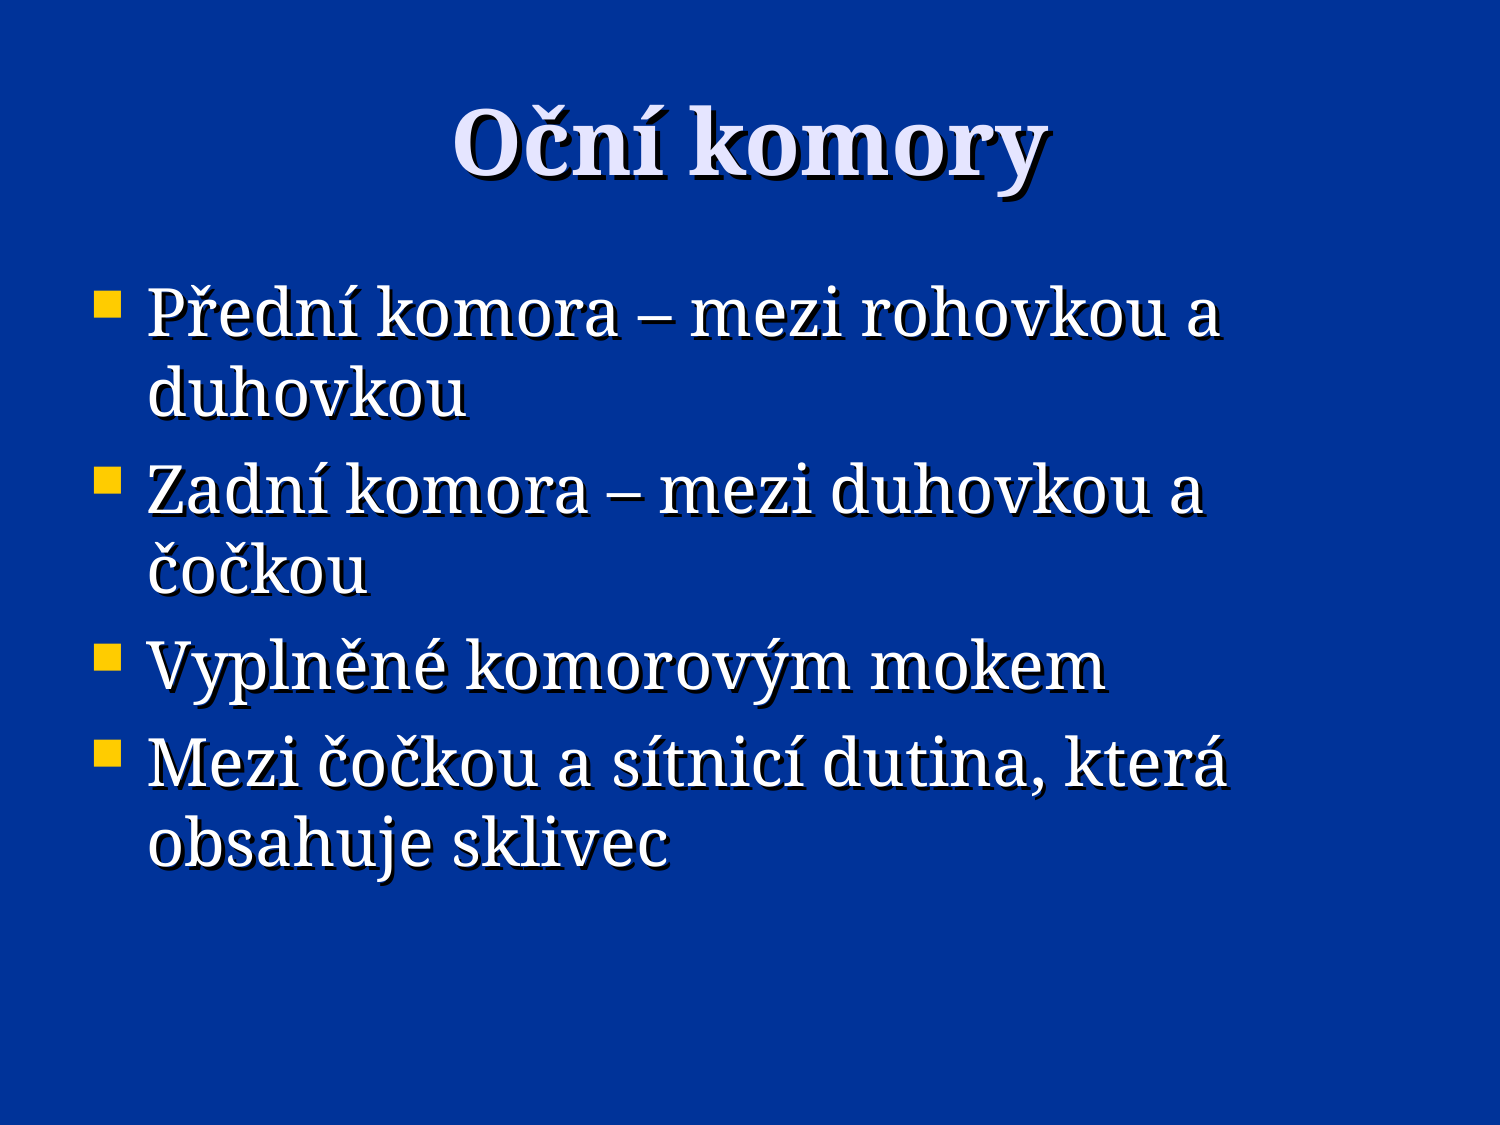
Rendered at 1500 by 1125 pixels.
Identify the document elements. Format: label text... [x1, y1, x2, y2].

title Oční komory [75, 45, 1426, 233]
list Přední komora – mezi rohovkou a duhovkou Zadní komora – mezi duhovkou a čočkou Vyplněné komorovým mokem Mezi čočkou a sítnicí dutina, která obsahuje sklivec [75, 262, 1426, 1006]
